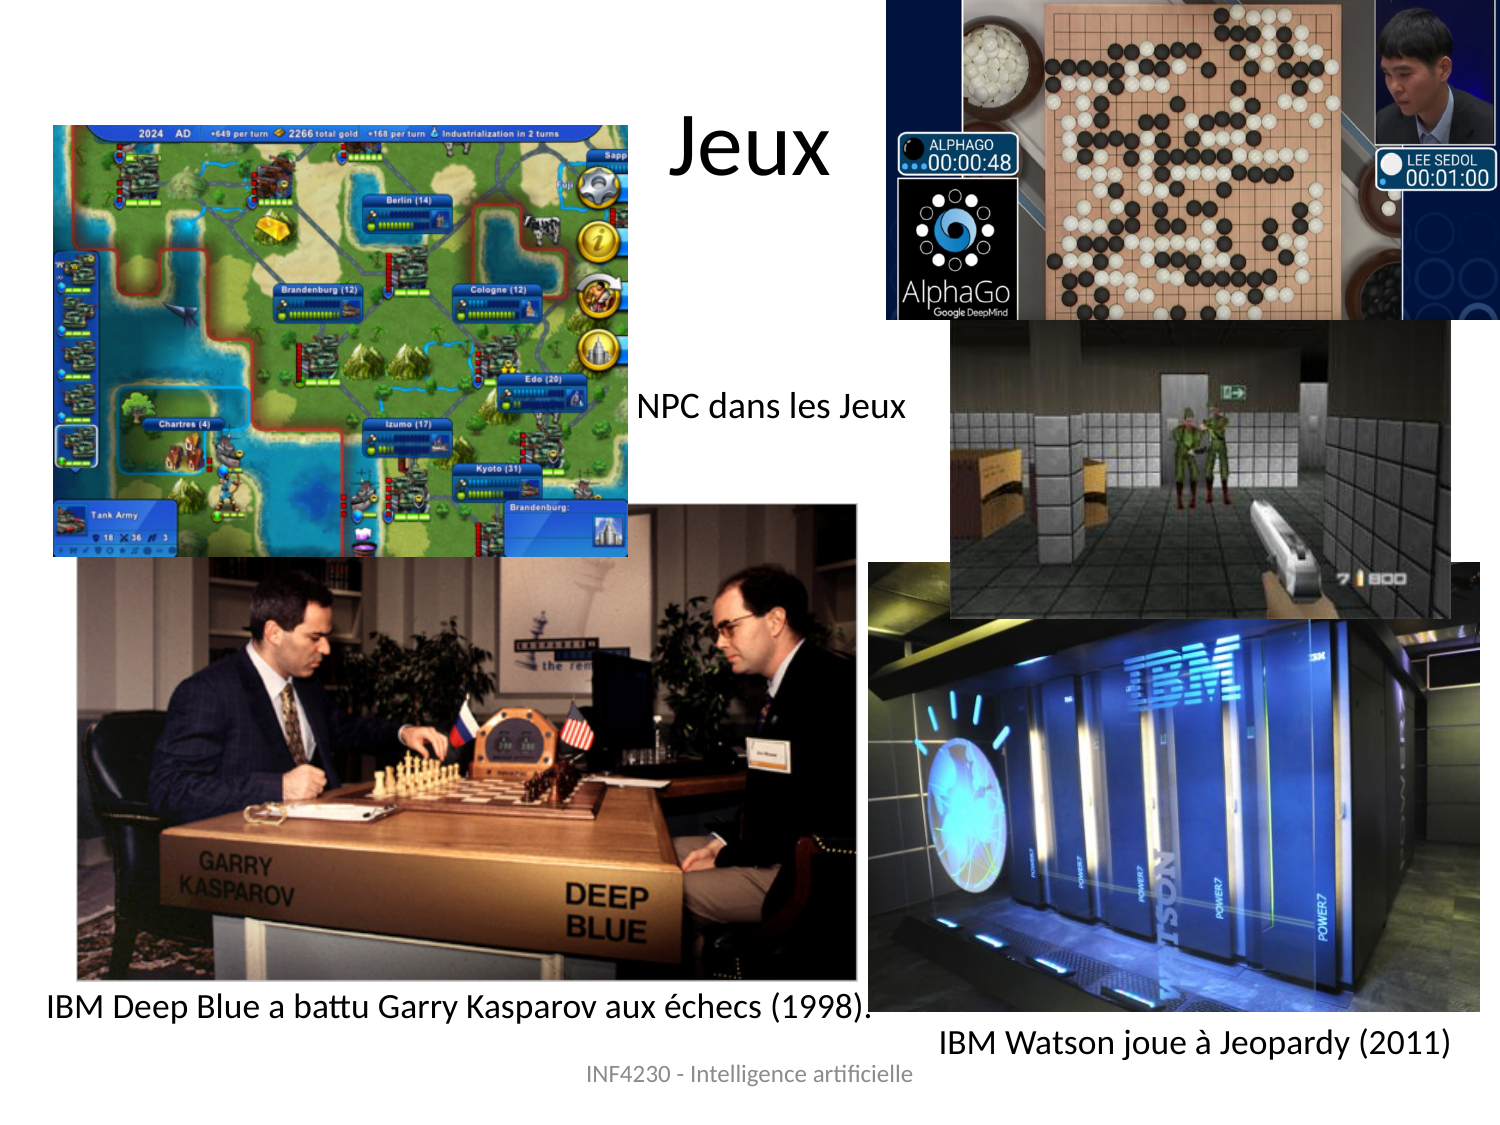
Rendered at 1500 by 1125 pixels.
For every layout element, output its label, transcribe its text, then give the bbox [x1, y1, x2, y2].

text_box IBM Deep Blue a battu Garry Kasparov aux échecs (1998). [31, 975, 889, 1034]
picture [868, 0, 1500, 1012]
text_box NPC dans les Jeux [621, 373, 922, 434]
picture [53, 125, 858, 975]
title Jeux [75, 45, 886, 233]
footer INF4230 - Intelligence artificielle [512, 1042, 988, 1103]
text_box IBM Watson joue à Jeopardy (2011) [923, 1011, 1467, 1069]
